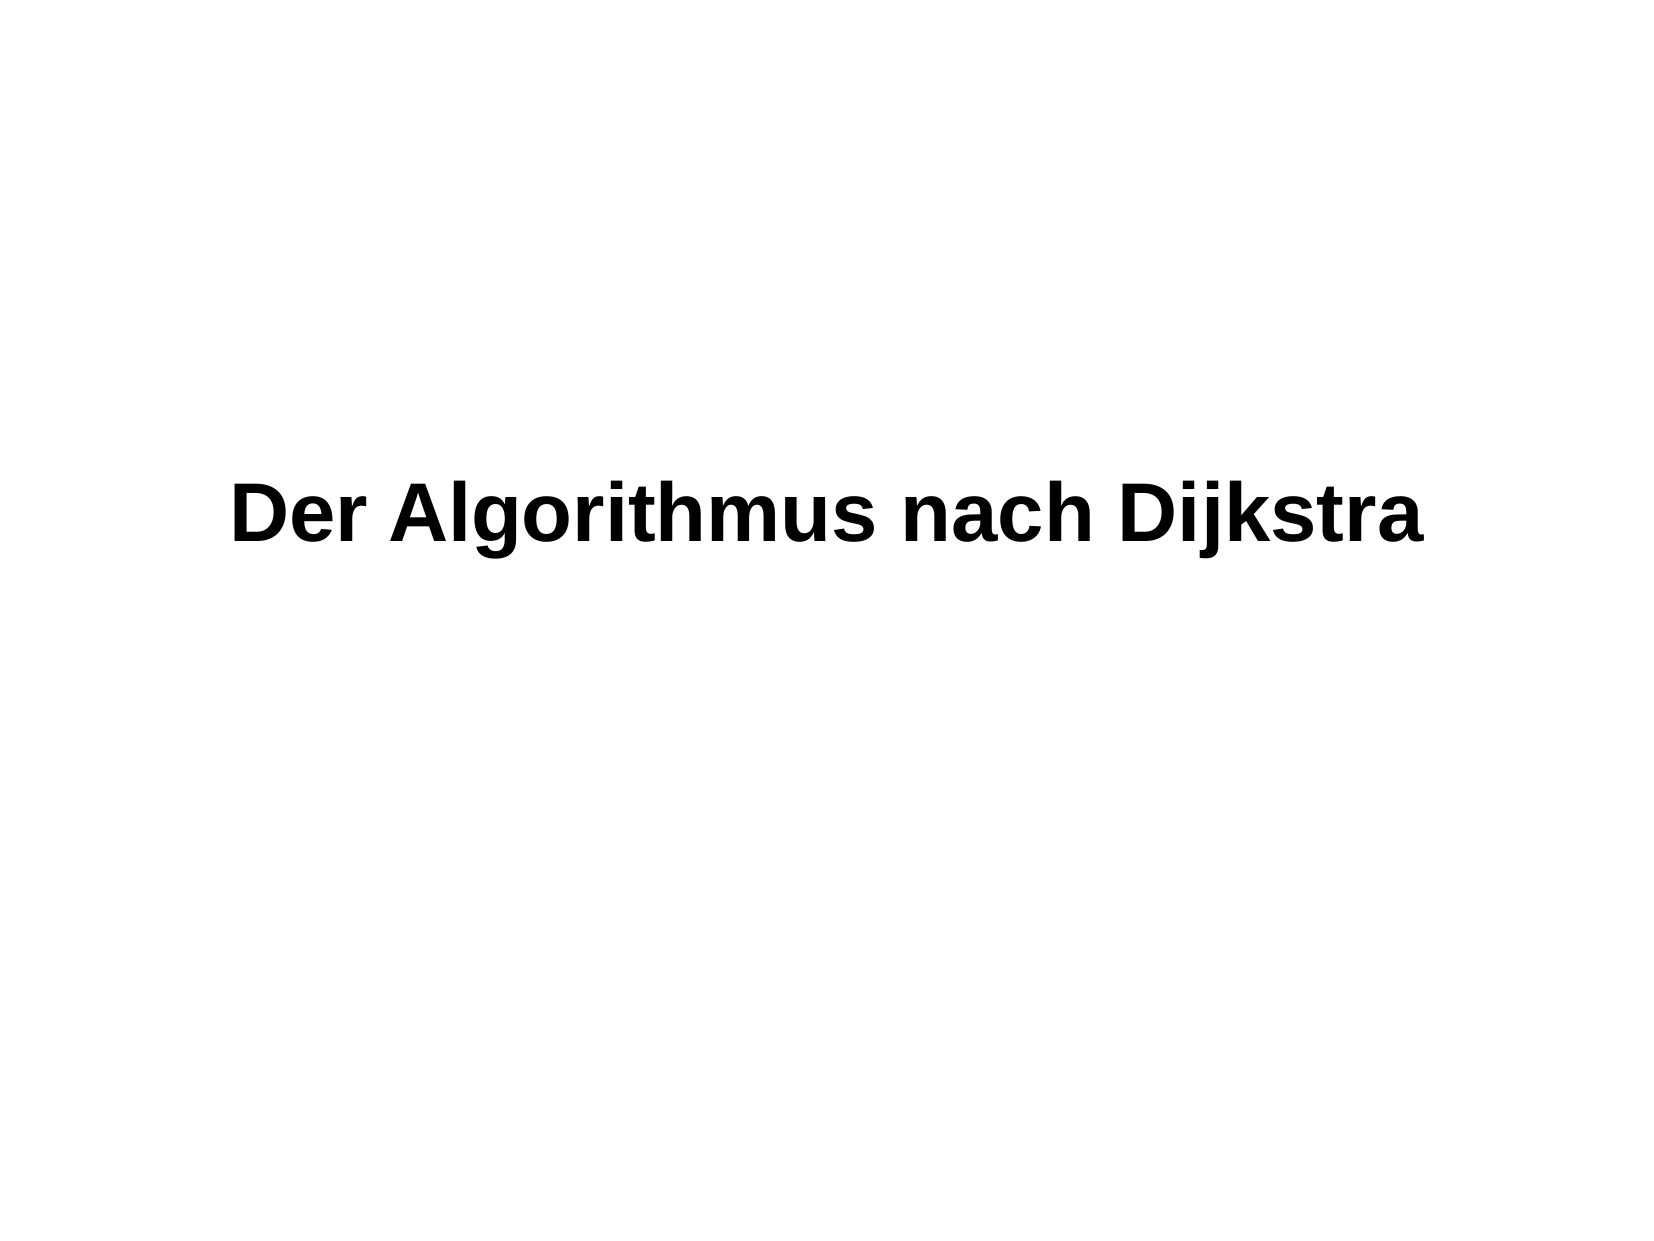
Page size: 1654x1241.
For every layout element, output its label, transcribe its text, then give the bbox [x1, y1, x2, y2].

title Der Algorithmus nach Dijkstra [82, 417, 1571, 610]
